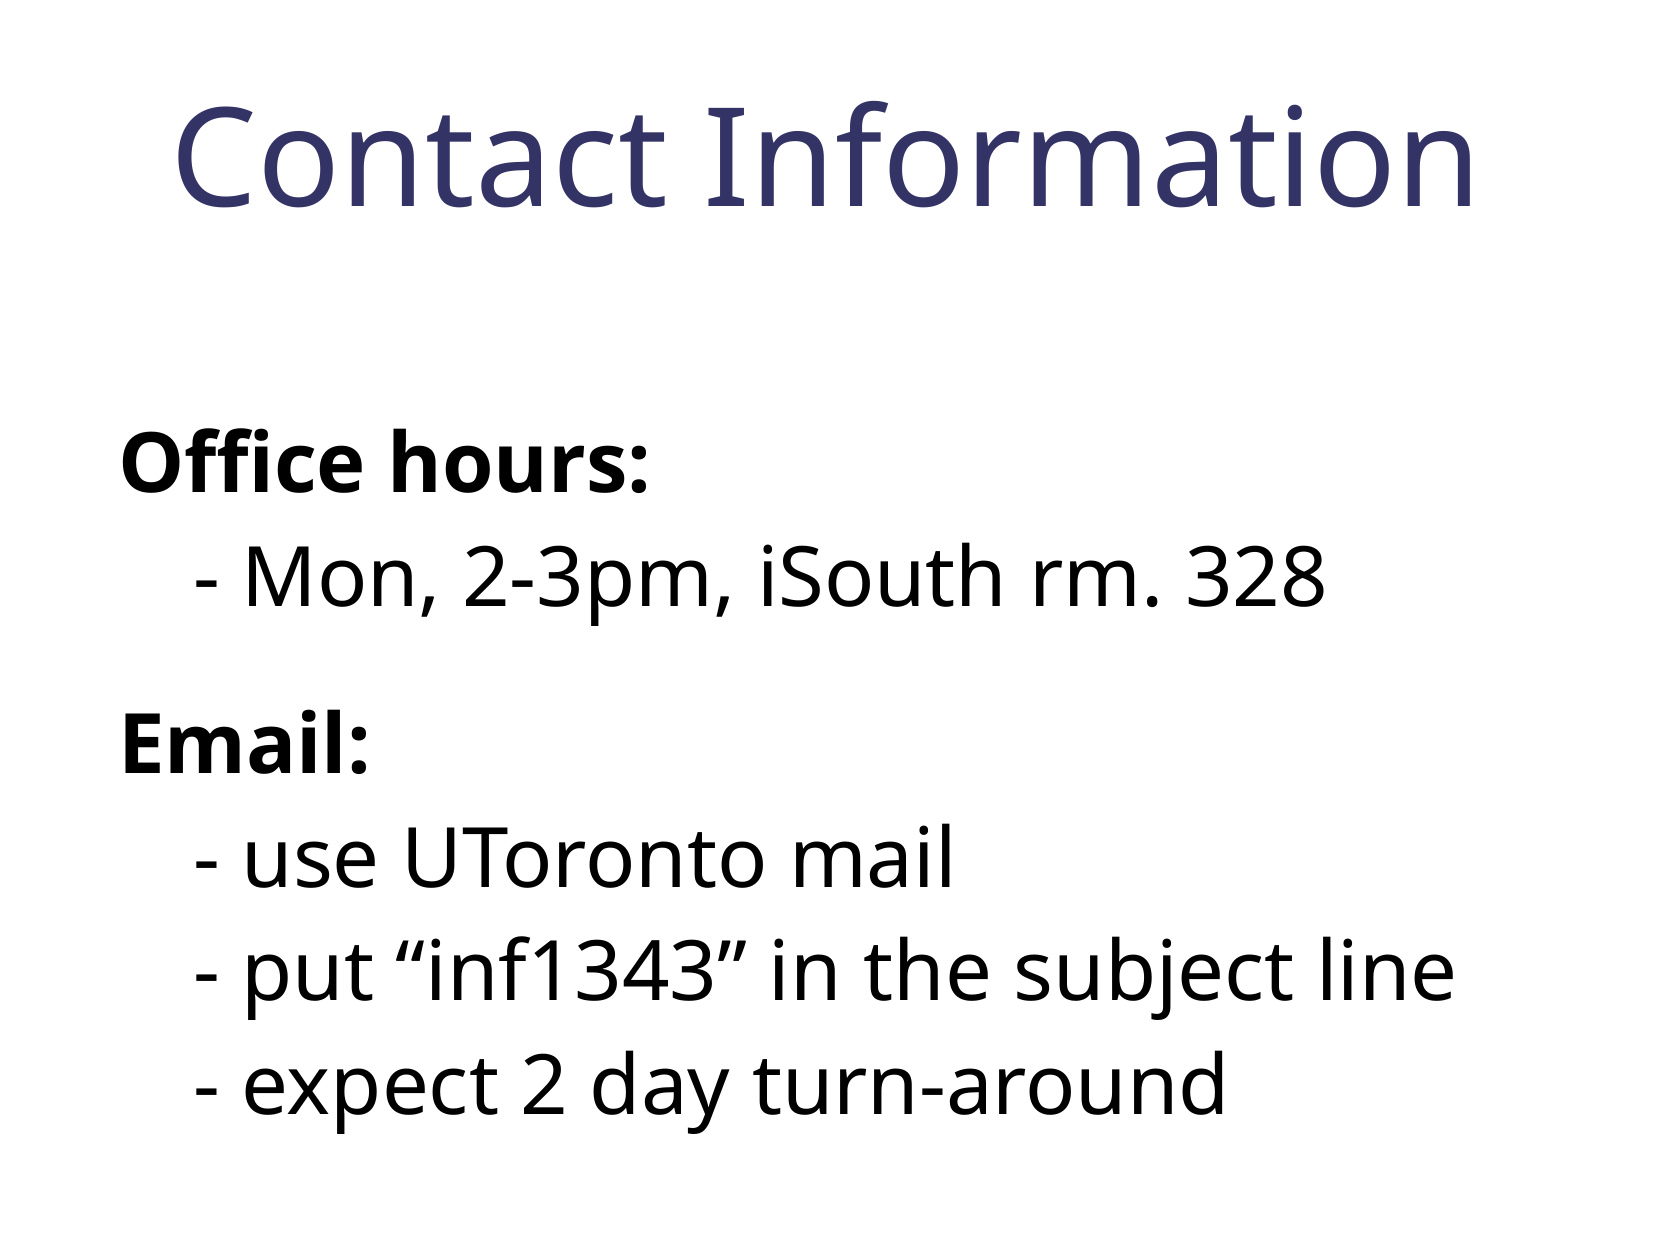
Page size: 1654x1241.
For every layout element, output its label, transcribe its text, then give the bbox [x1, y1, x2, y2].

subtitle Office hours: - Mon, 2-3pm, iSouth rm. 328 [118, 384, 1654, 642]
title Contact Information [82, 49, 1571, 257]
text_box Email: - use UToronto mail - put “inf1343” in the subject line - expect 2 day turn-around [118, 642, 1654, 1182]
